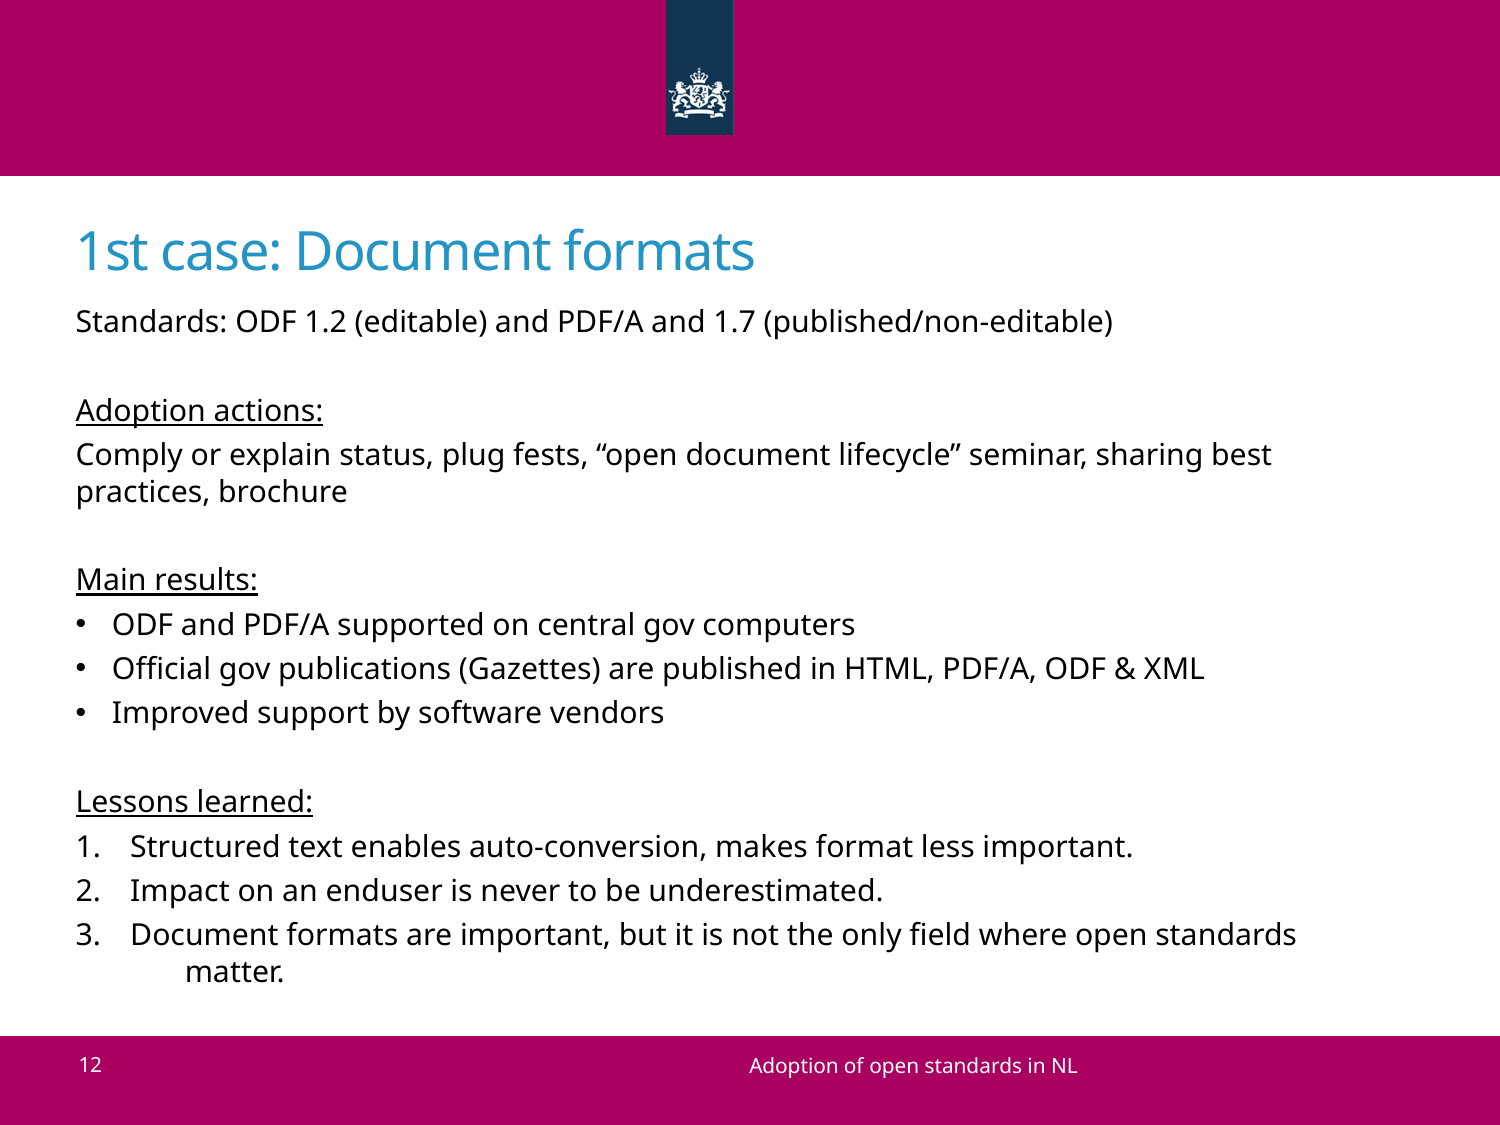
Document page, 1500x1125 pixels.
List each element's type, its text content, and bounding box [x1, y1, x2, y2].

picture [666, 0, 734, 135]
list Standards: ODF 1.2 (editable) and PDF/A and 1.7 (published/non-editable) Adoption actions: Comply or explain status, plug fests, “open document lifecycle” seminar, sharing best practices, brochure Main results: ODF and PDF/A supported on central gov computers Official gov publications (Gazettes) are published in HTML, PDF/A, ODF & XML Improved support by software vendors Lessons learned: Structured text enables auto-conversion, makes format less important. Impact on an enduser is never to be underestimated. Document formats are important, but it is not the only field where open standards matter. [60, 295, 1350, 997]
title 1st case: Document formats [60, 202, 1348, 295]
text_box <number> [63, 1043, 181, 1104]
text_box Adoption of open standards in NL [734, 1044, 1418, 1092]
